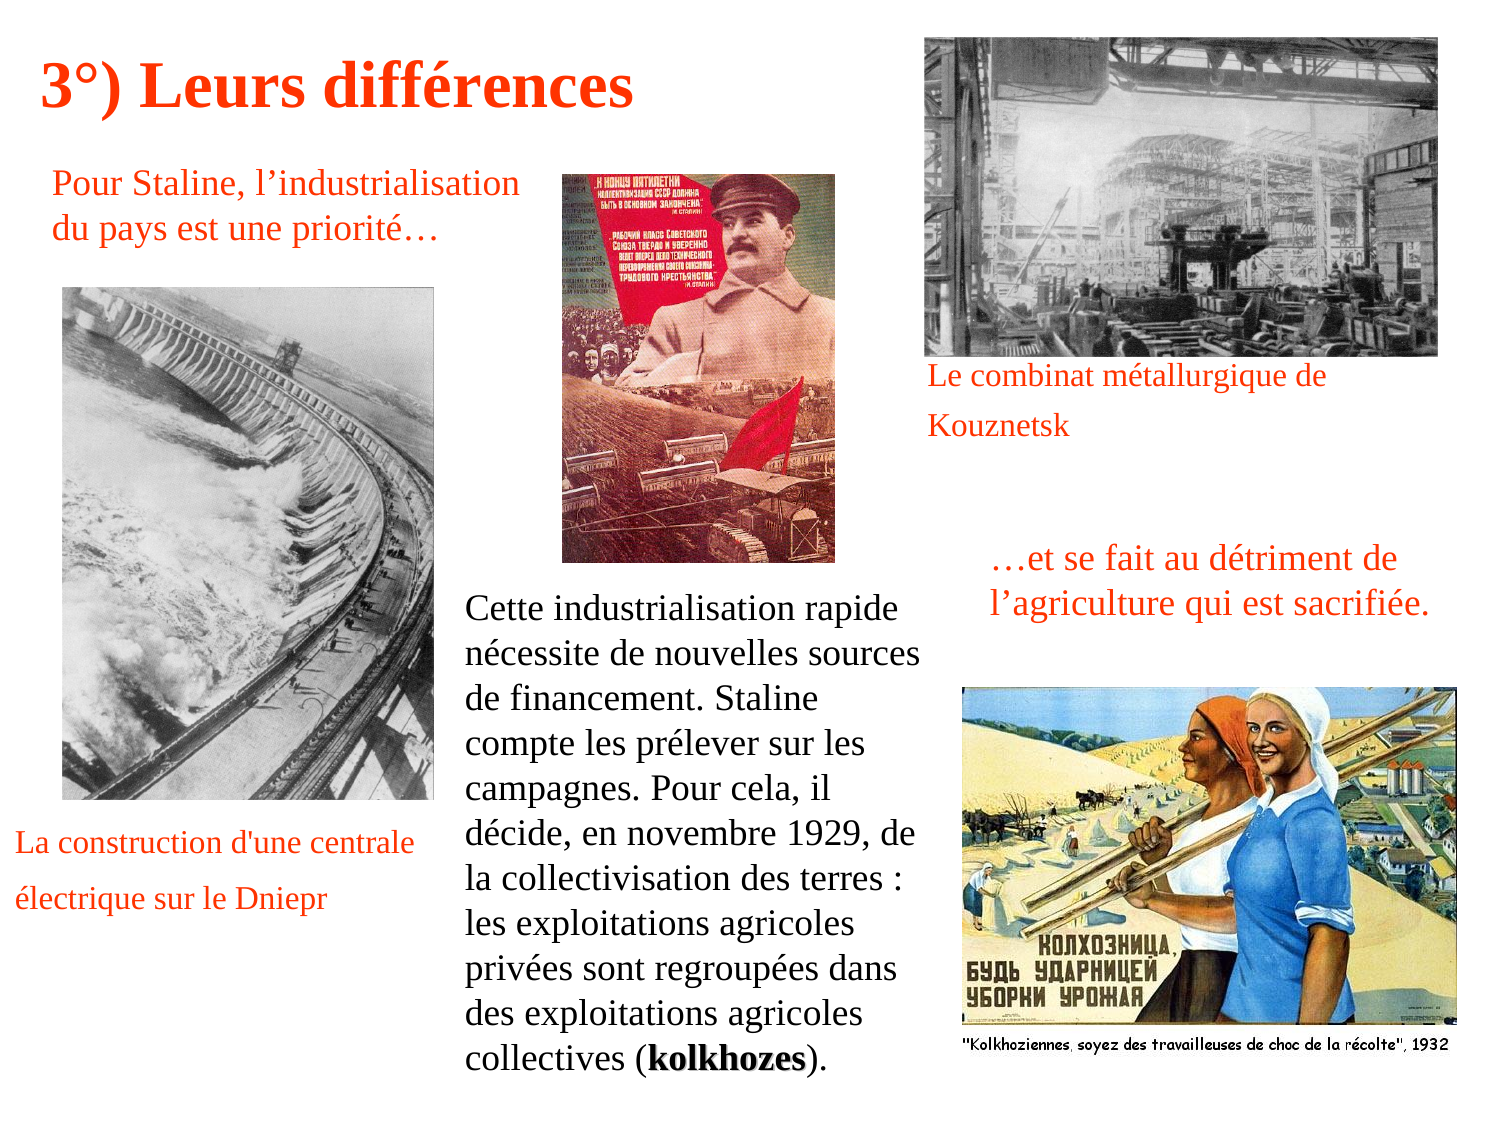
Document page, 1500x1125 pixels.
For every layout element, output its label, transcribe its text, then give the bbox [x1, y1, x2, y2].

text_box …et se fait au détriment de l’agriculture qui est sacrifiée. [975, 524, 1500, 631]
picture [62, 287, 434, 801]
text_box La construction d'une centrale électrique sur le Dniepr [0, 812, 449, 928]
text_box Cette industrialisation rapide nécessite de nouvelles sources de financement. Staline compte les prélever sur les campagnes. Pour cela, il décide, en novembre 1929, de la collectivisation des terres : les exploitations agricoles privées sont regroupées dans des exploitations agricoles collectives (kolkhozes). [449, 574, 938, 1086]
title 3°) Leurs différences [0, 24, 676, 138]
picture [562, 174, 835, 563]
picture [962, 687, 1457, 1060]
text_box Pour Staline, l’industrialisation du pays est une priorité… [37, 149, 536, 256]
picture [924, 37, 1438, 349]
text_box Le combinat métallurgique de Kouznetsk [912, 349, 1500, 456]
